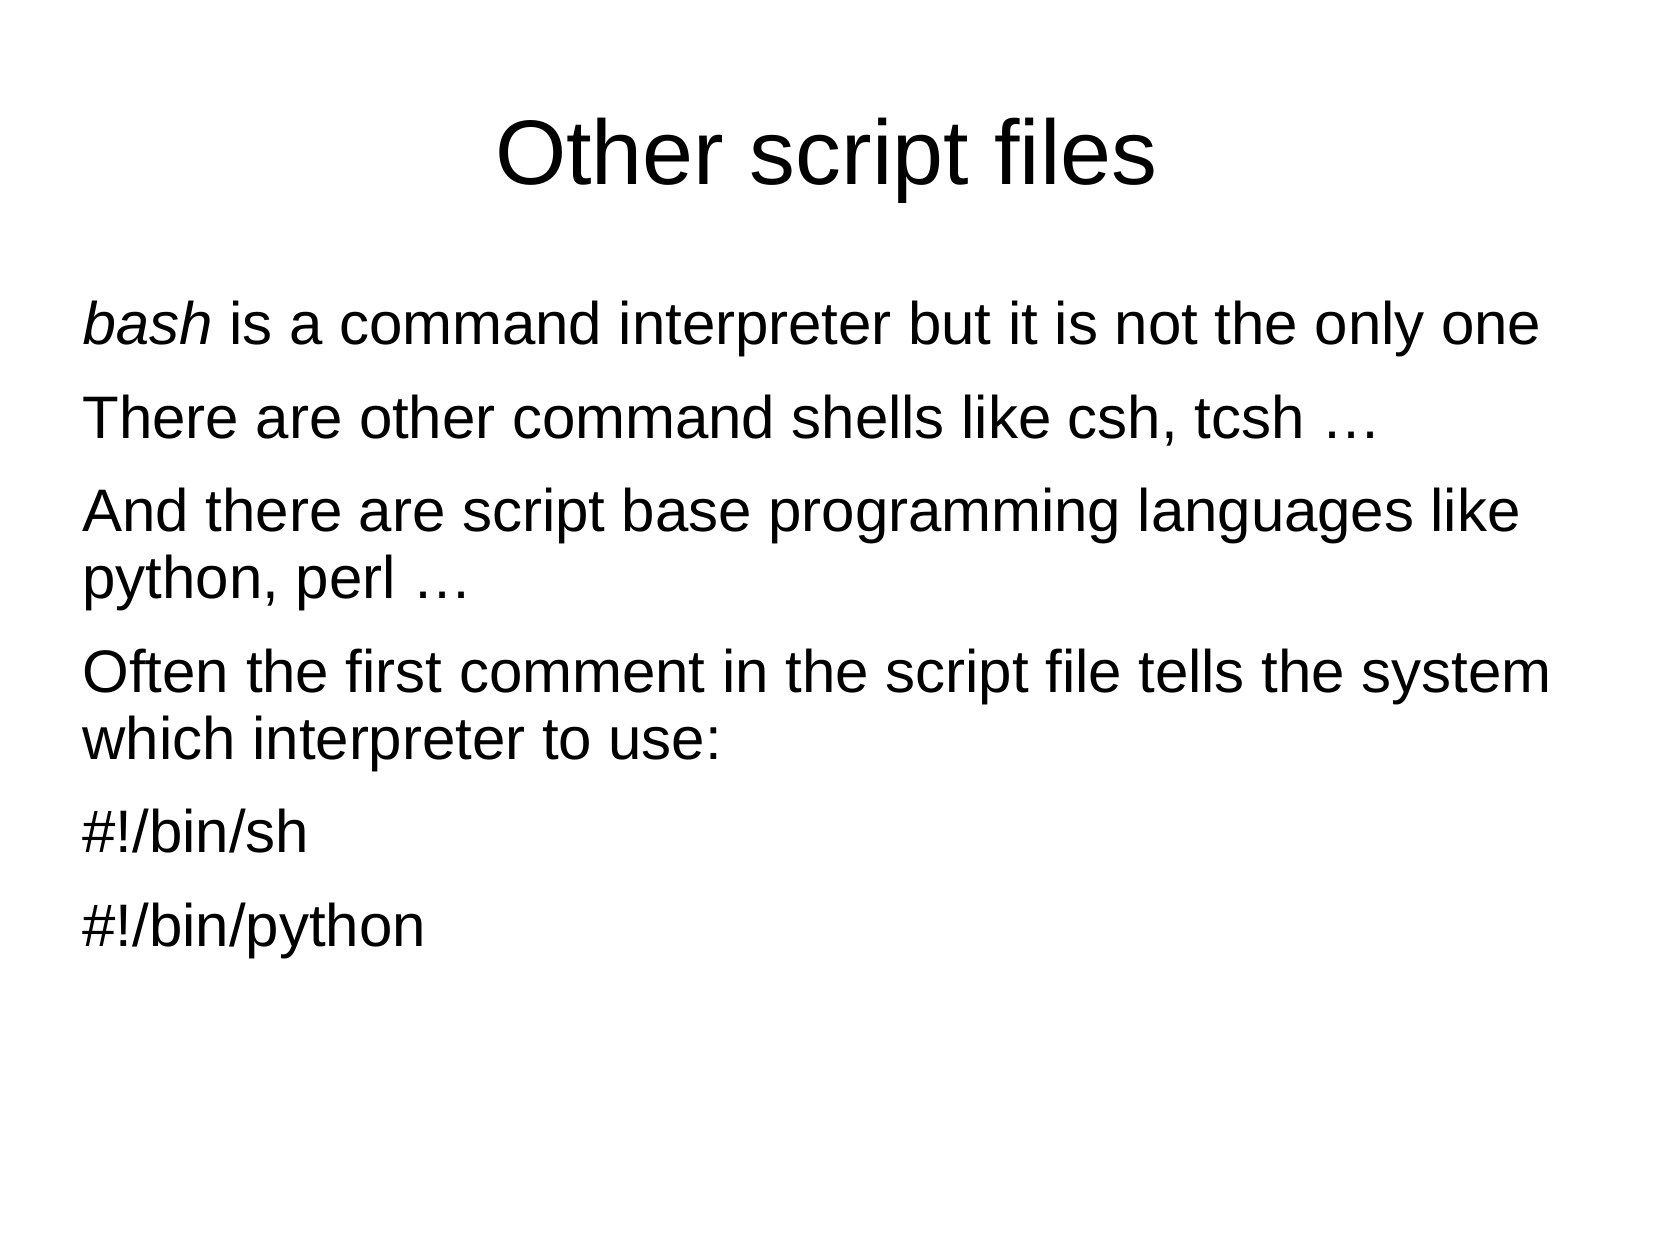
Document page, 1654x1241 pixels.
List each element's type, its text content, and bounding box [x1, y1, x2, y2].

list bash is a command interpreter but it is not the only one There are other command shells like csh, tcsh … And there are script base programming languages like python, perl … Often the first comment in the script file tells the system which interpreter to use: #!/bin/sh #!/bin/python [82, 290, 1571, 1010]
title Other script files [82, 49, 1571, 257]
